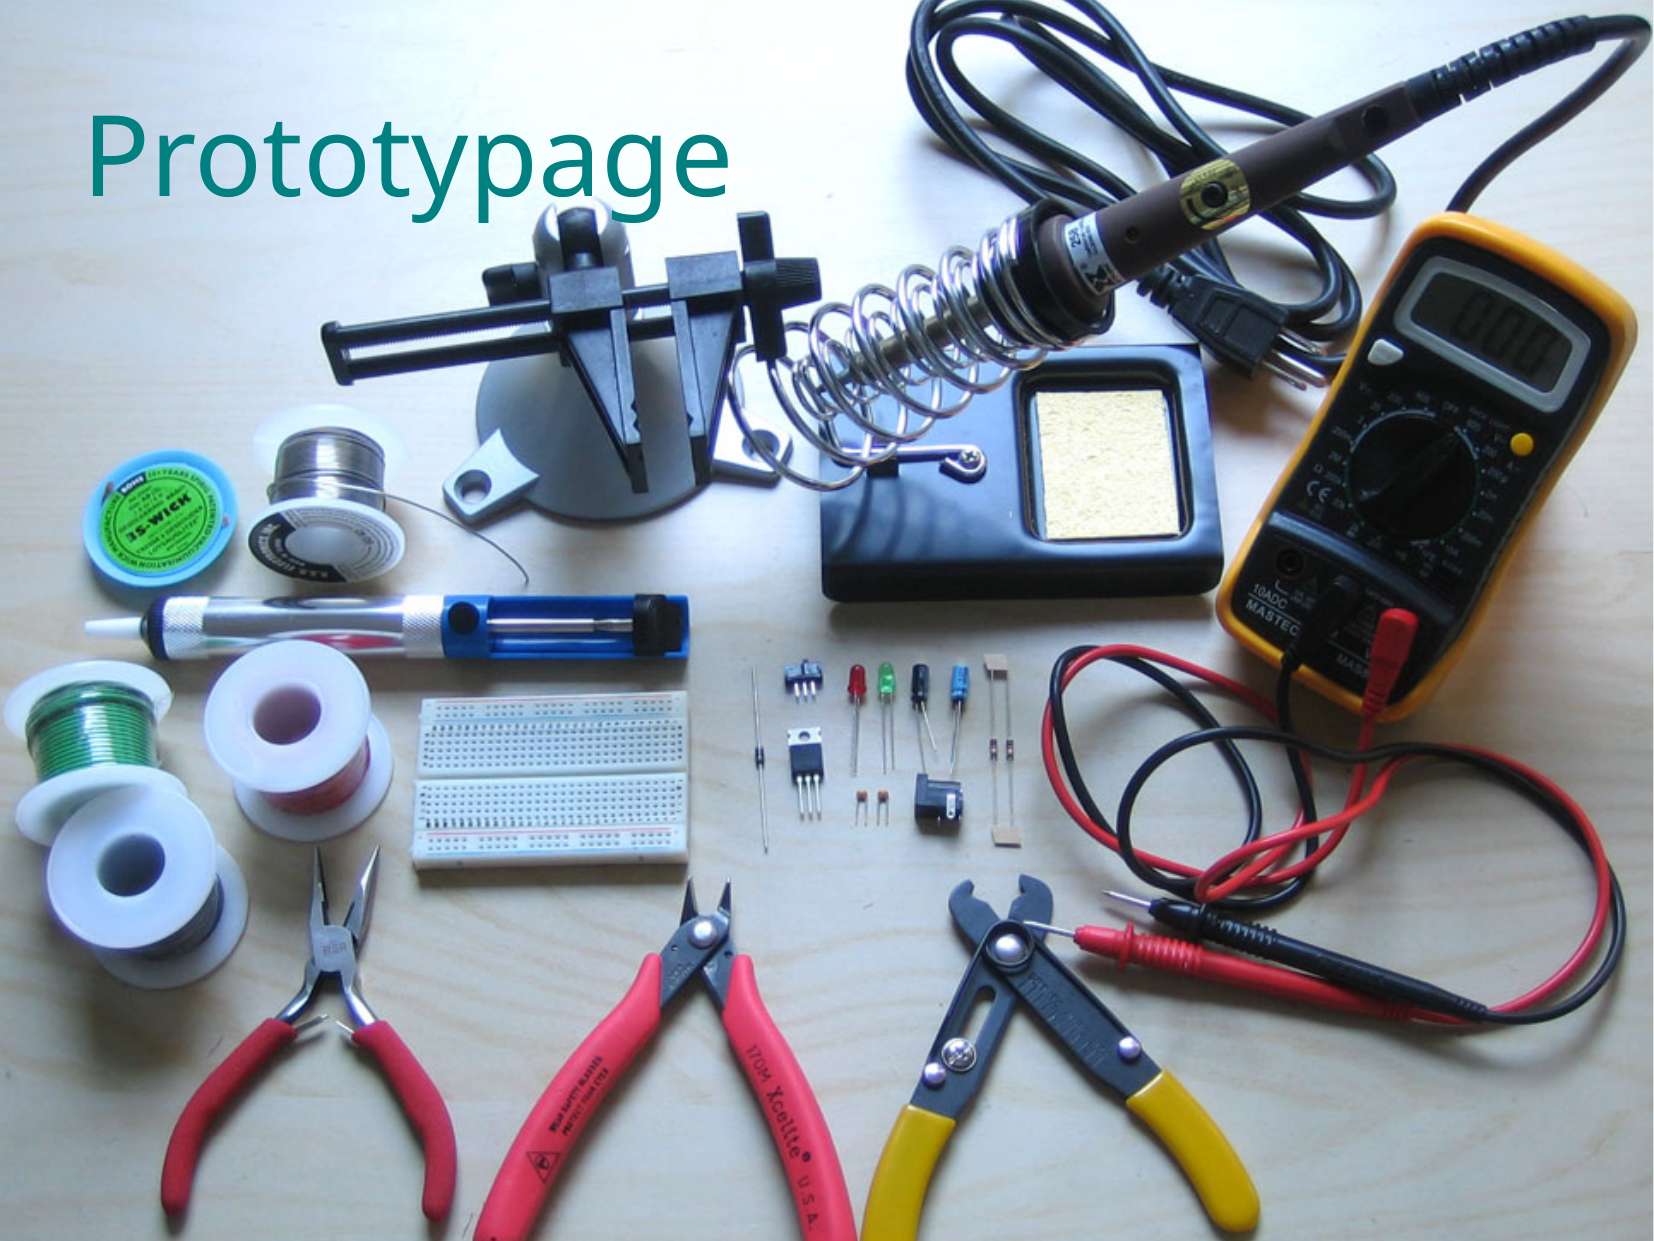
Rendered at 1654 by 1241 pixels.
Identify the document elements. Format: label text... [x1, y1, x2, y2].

title Prototypage [82, 49, 1571, 257]
picture [0, 0, 1654, 1241]
